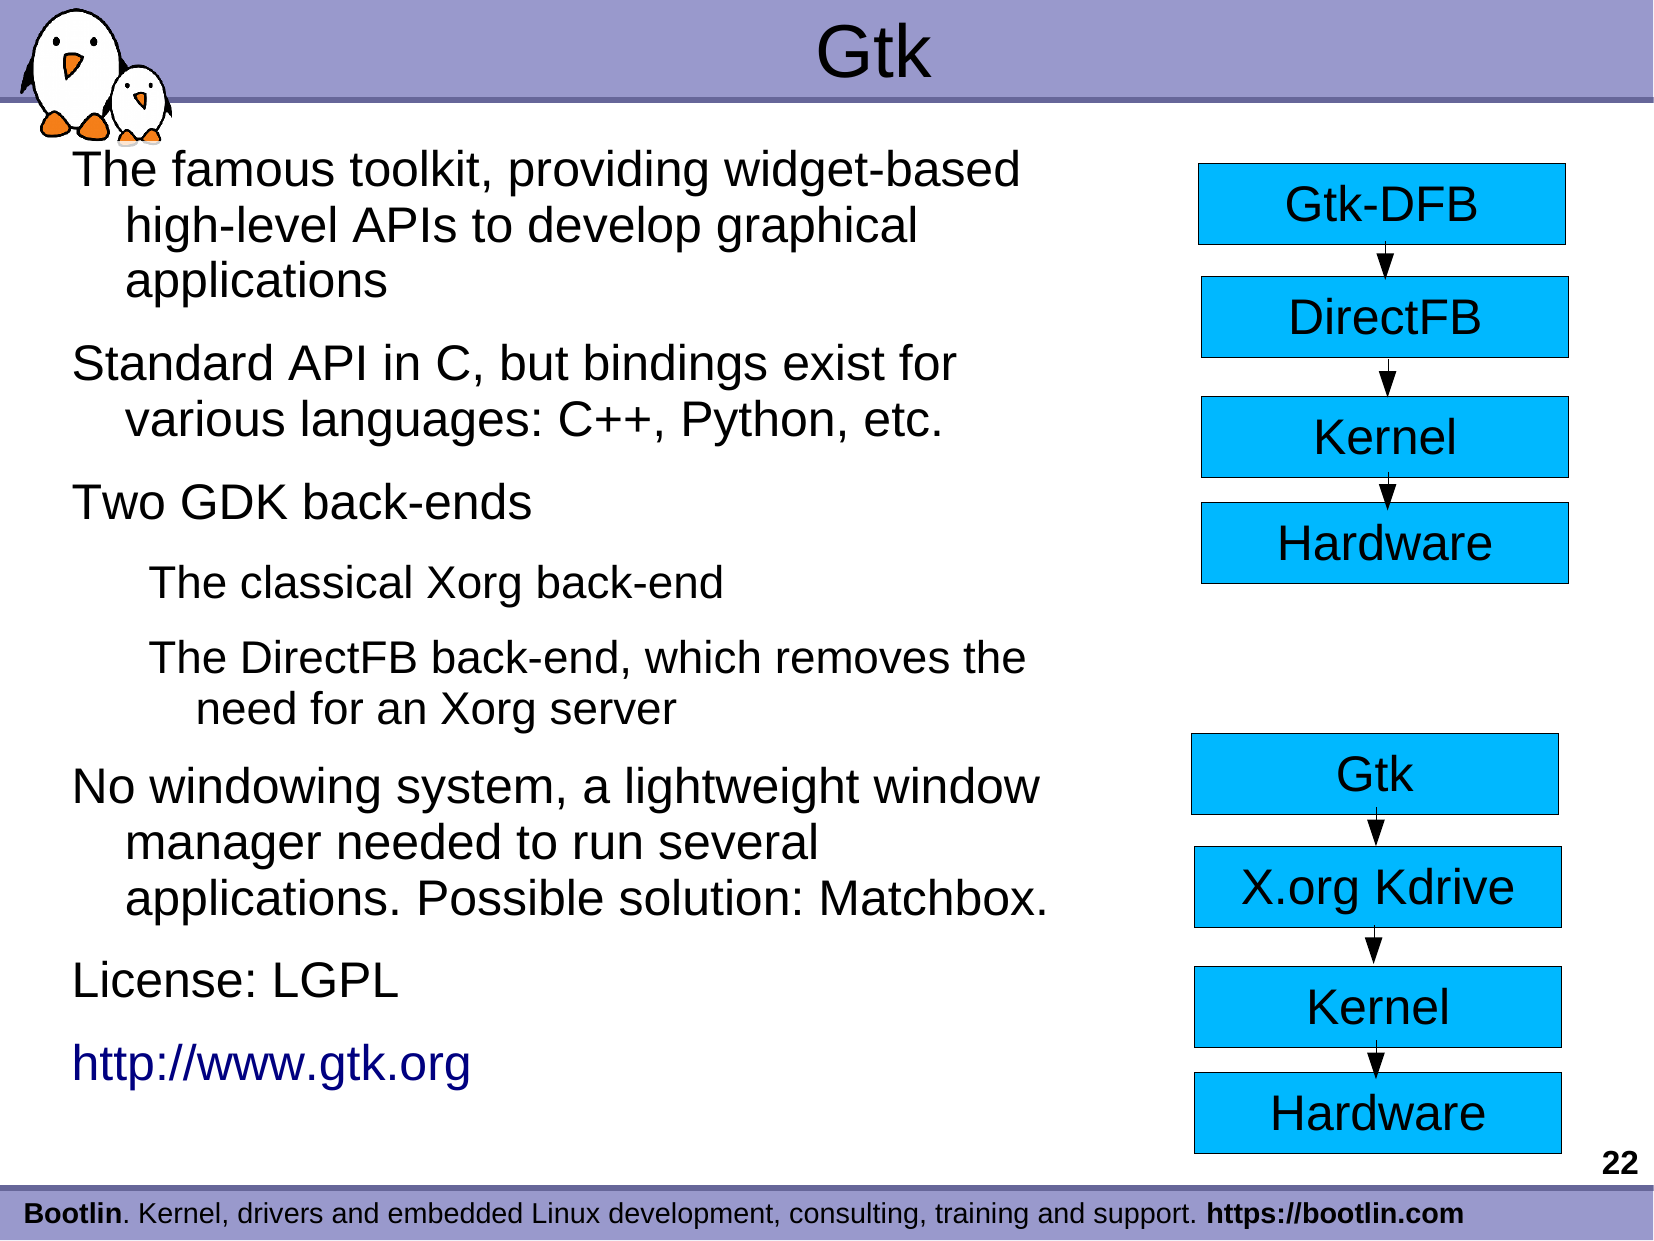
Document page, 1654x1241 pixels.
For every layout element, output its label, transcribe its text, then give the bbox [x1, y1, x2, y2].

text_box Hardware [1201, 502, 1569, 584]
list The famous toolkit, providing widget-based high-level APIs to develop graphical applications Standard API in C, but bindings exist for various languages: C++, Python, etc. Two GDK back-ends The classical Xorg back-end The DirectFB back-end, which removes the need for an Xorg server No windowing system, a lightweight window manager needed to run several applications. Possible solution: Matchbox. License: LGPL http://www.gtk.org [53, 141, 1096, 1178]
text_box X.org Kdrive [1194, 846, 1562, 928]
text_box Hardware [1194, 1072, 1562, 1154]
title Gtk [197, 5, 1551, 97]
text_box Gtk [1191, 733, 1559, 815]
text_box Gtk-DFB [1198, 163, 1566, 245]
text_box DirectFB [1201, 276, 1569, 358]
picture [20, 8, 172, 147]
text_box Kernel [1201, 396, 1569, 478]
text_box Kernel [1194, 966, 1562, 1048]
